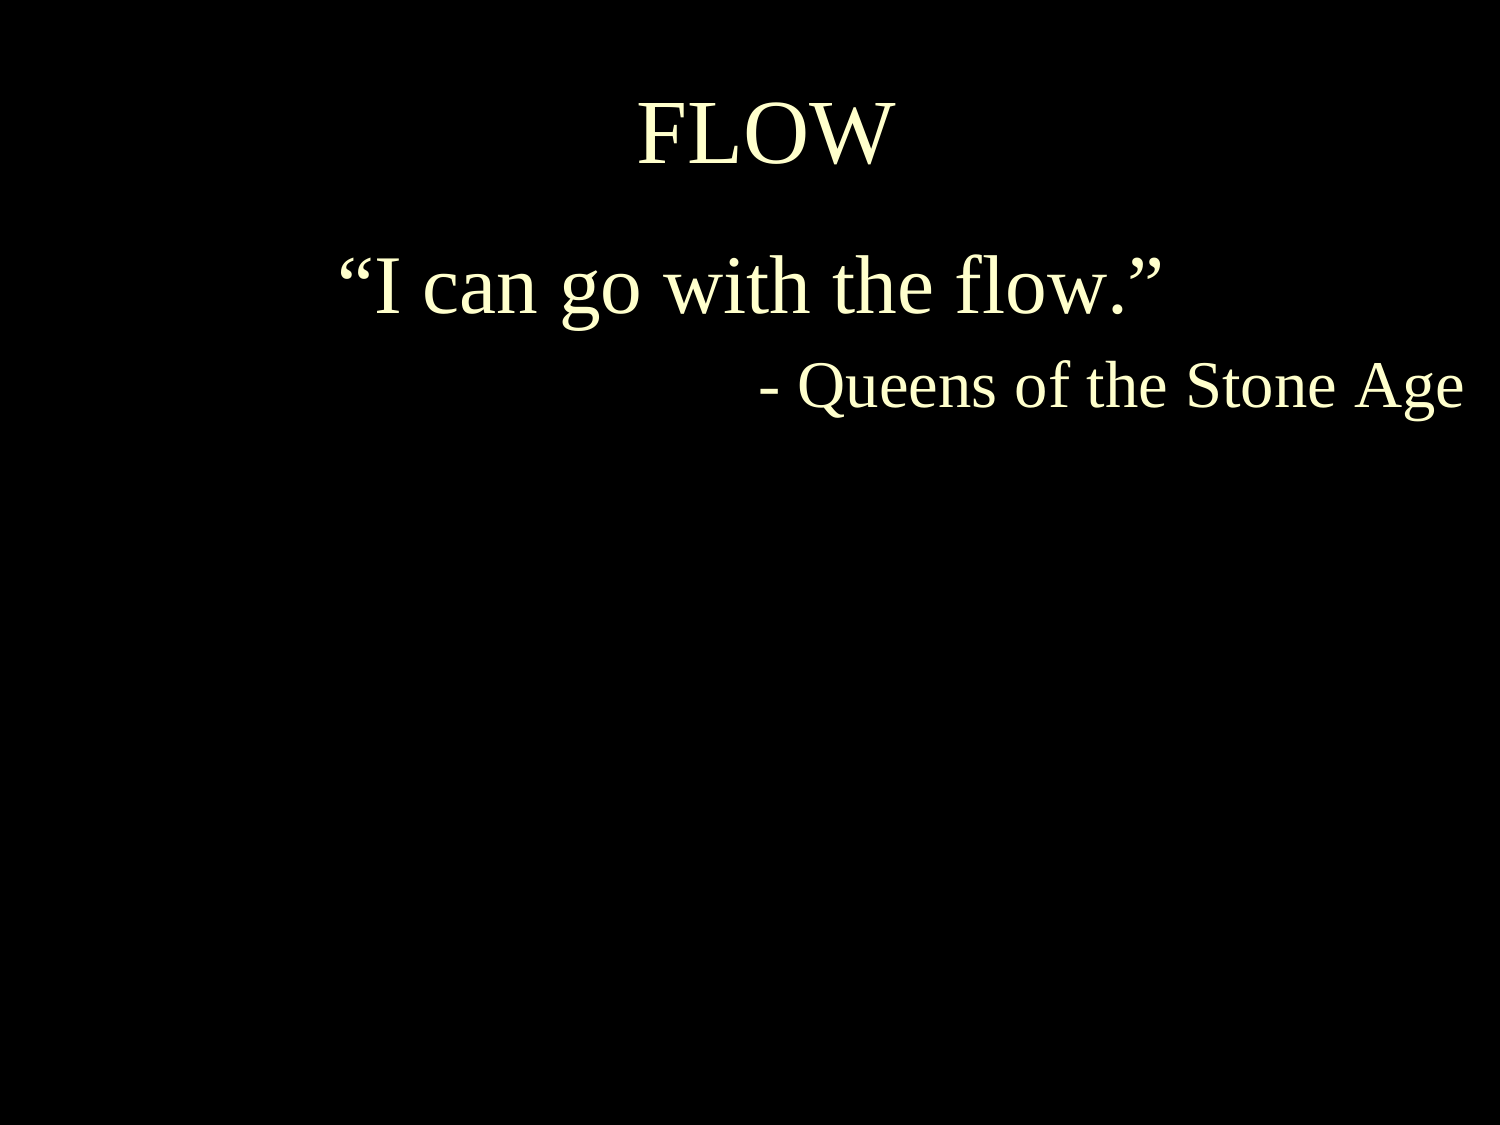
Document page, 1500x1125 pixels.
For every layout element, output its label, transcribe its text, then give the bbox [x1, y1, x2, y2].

title FLOW [37, 37, 1496, 228]
list “I can go with the flow.” - Queens of the Stone Age [22, 187, 1482, 1125]
